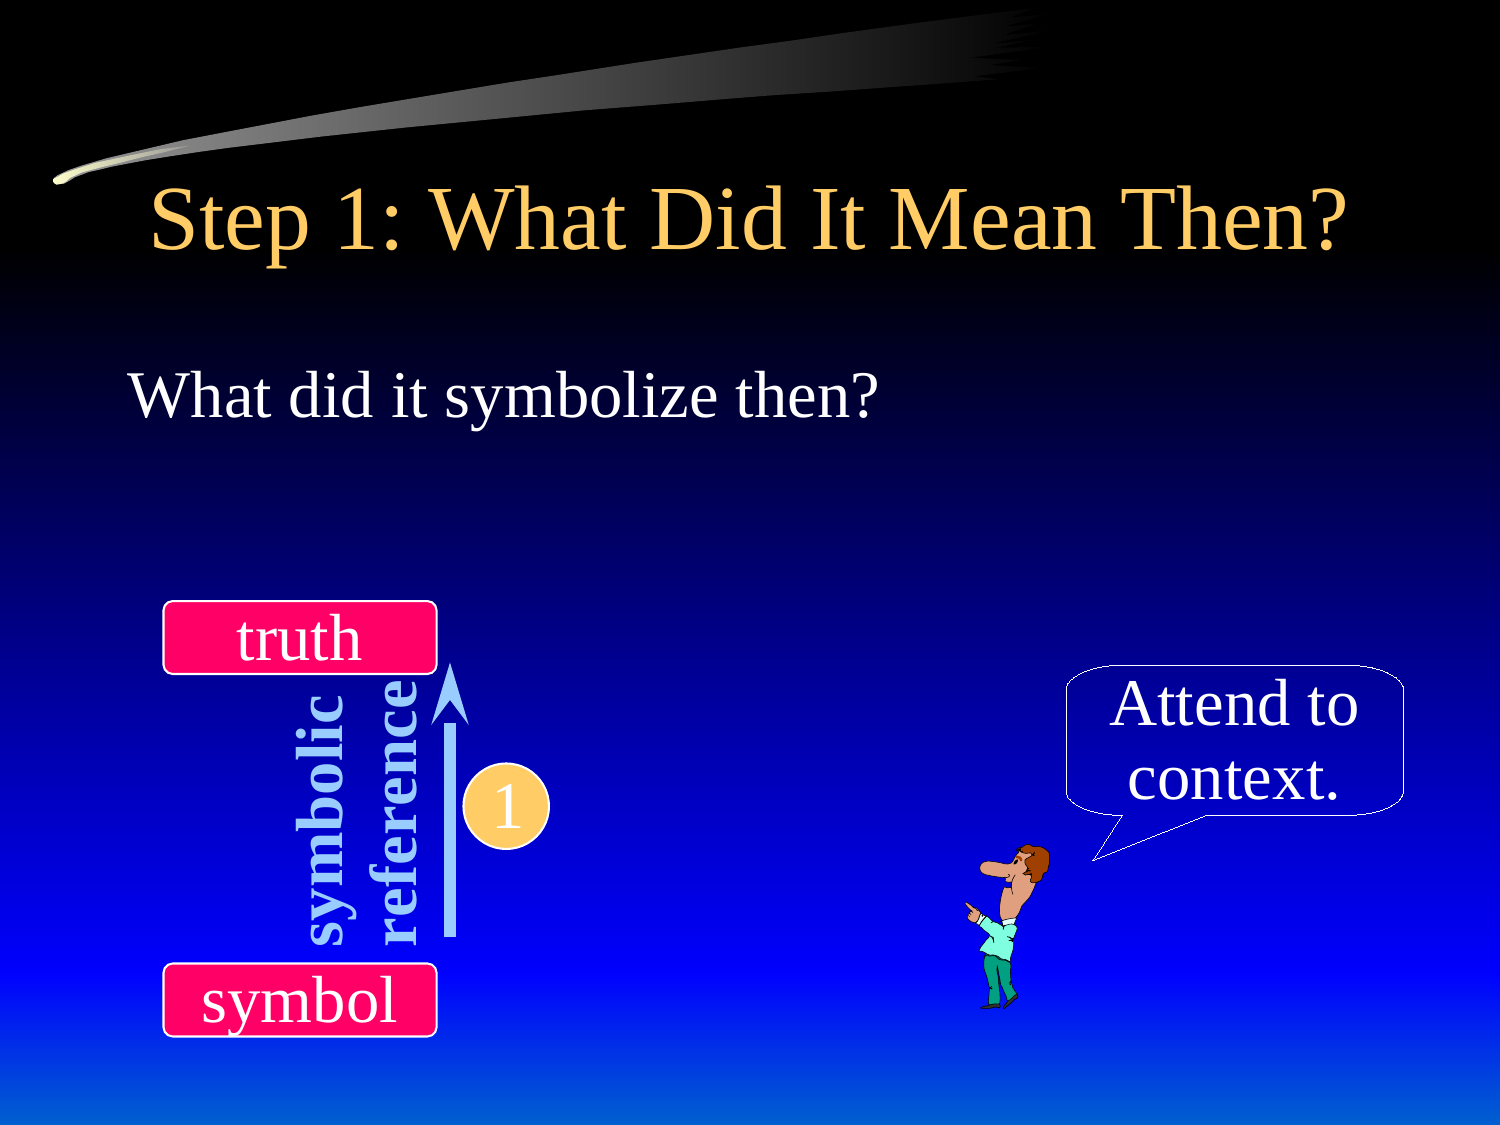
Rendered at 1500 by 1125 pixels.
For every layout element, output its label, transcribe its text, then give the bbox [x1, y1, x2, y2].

text_box truth [163, 601, 274, 674]
text_box symbol [163, 963, 437, 1037]
text_box 1 [463, 763, 549, 849]
text_box Attend to context. [1066, 665, 1404, 861]
list What did it symbolize then? [112, 350, 1388, 638]
chart [964, 843, 1051, 1010]
text_box symbolic reference [274, 487, 439, 963]
title Step 1: What Did It Mean Then? [112, 124, 1388, 313]
